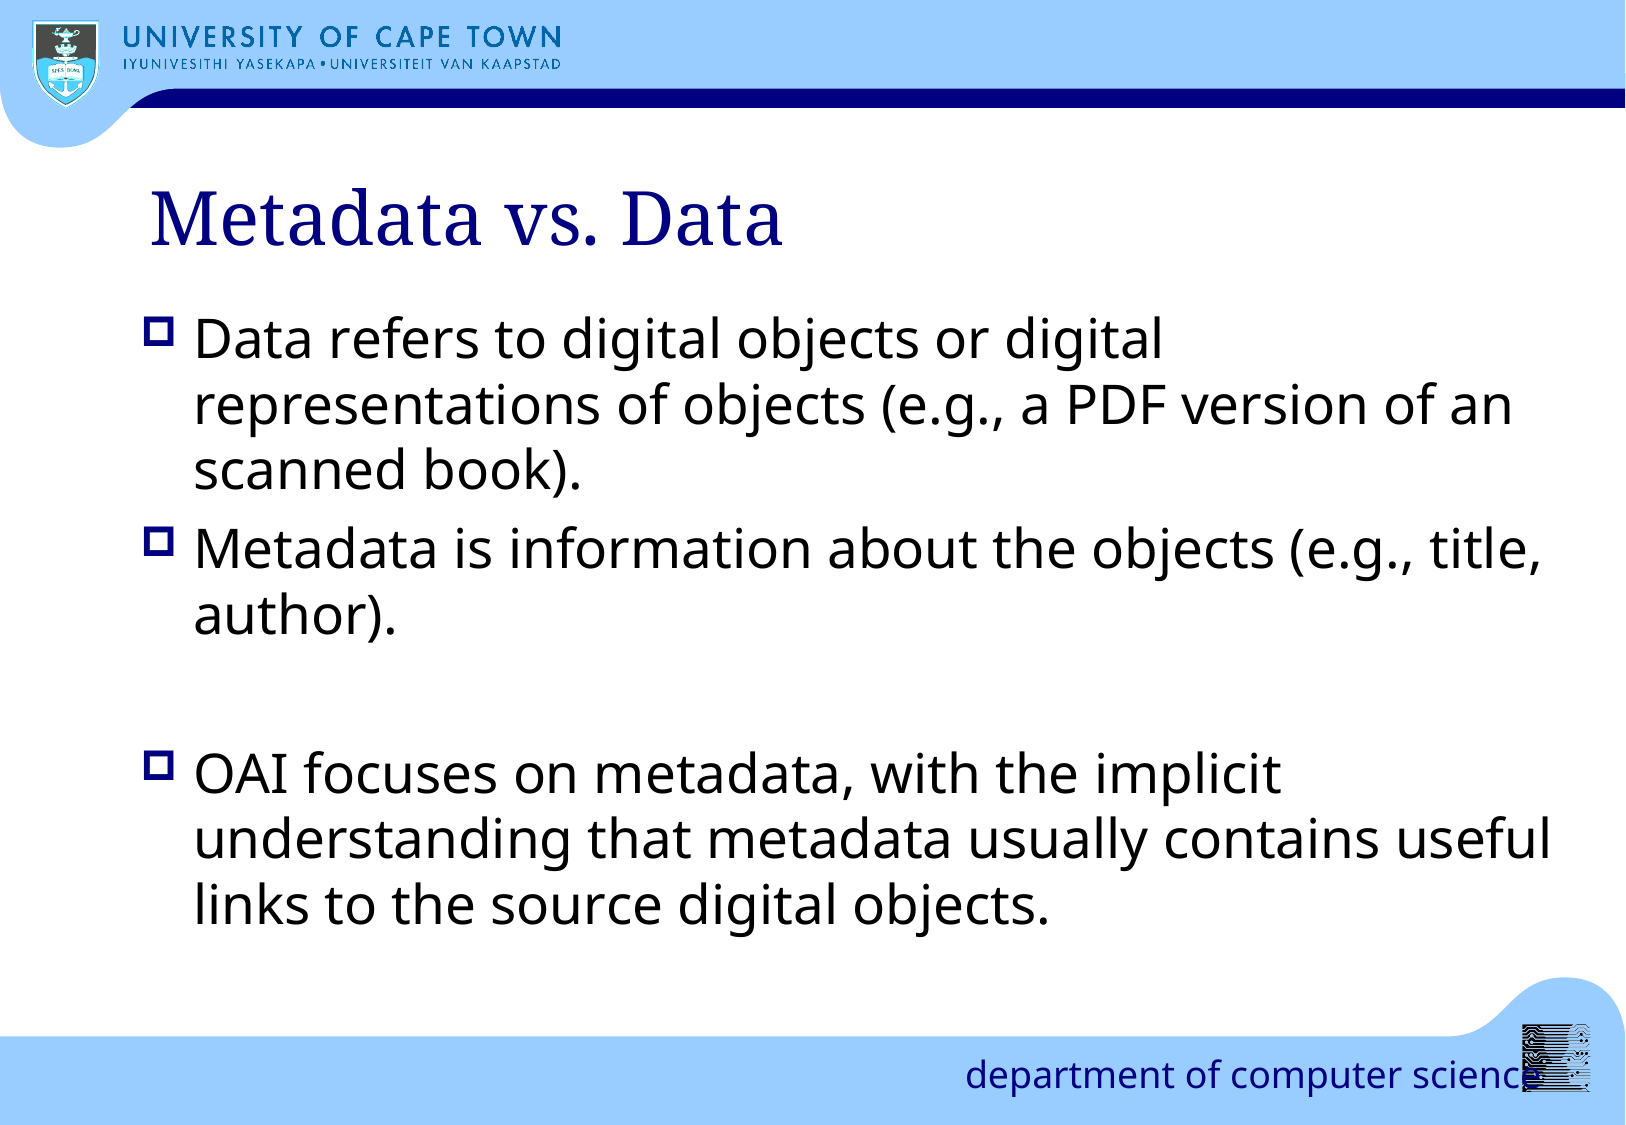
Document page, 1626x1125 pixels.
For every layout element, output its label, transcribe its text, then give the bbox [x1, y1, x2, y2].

picture [1526, 1070, 1536, 1076]
picture [120, 23, 563, 71]
picture [1522, 1024, 1591, 1092]
title Metadata vs. Data [134, 140, 1571, 268]
list Data refers to digital objects or digital representations of objects (e.g., a PDF version of an scanned book). Metadata is information about the objects (e.g., title, author). OAI focuses on metadata, with the implicit understanding that metadata usually contains useful links to the source digital objects. [125, 296, 1570, 949]
